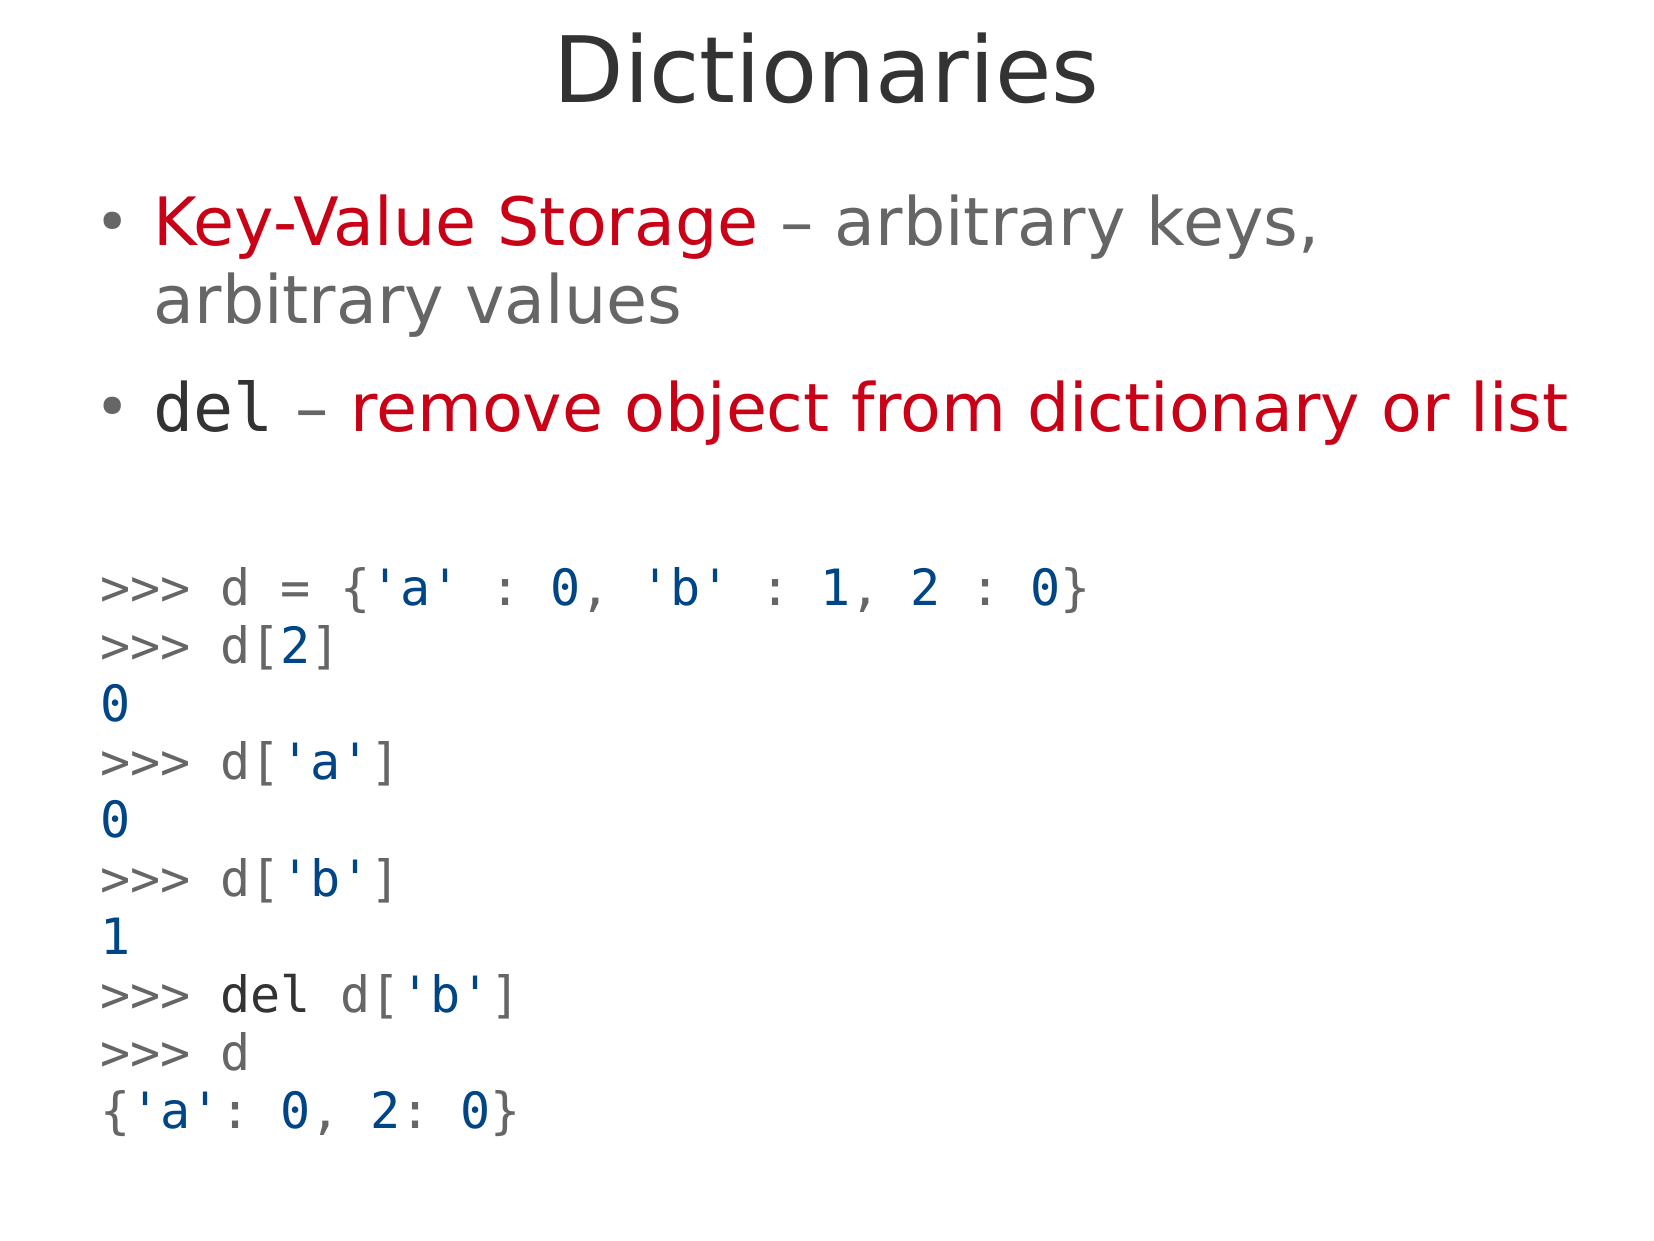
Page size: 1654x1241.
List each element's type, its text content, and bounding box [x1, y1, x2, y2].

text_box >>> d = {'a' : 0, 'b' : 1, 2 : 0} >>> d[2] 0 >>> d['a'] 0 >>> d['b'] 1 >>> del d['b'] >>> d {'a': 0, 2: 0} [86, 551, 1474, 1207]
list Key-Value Storage – arbitrary keys, arbitrary values del – remove object from dictionary or list [82, 183, 1571, 1003]
title Dictionaries [82, 0, 1571, 167]
